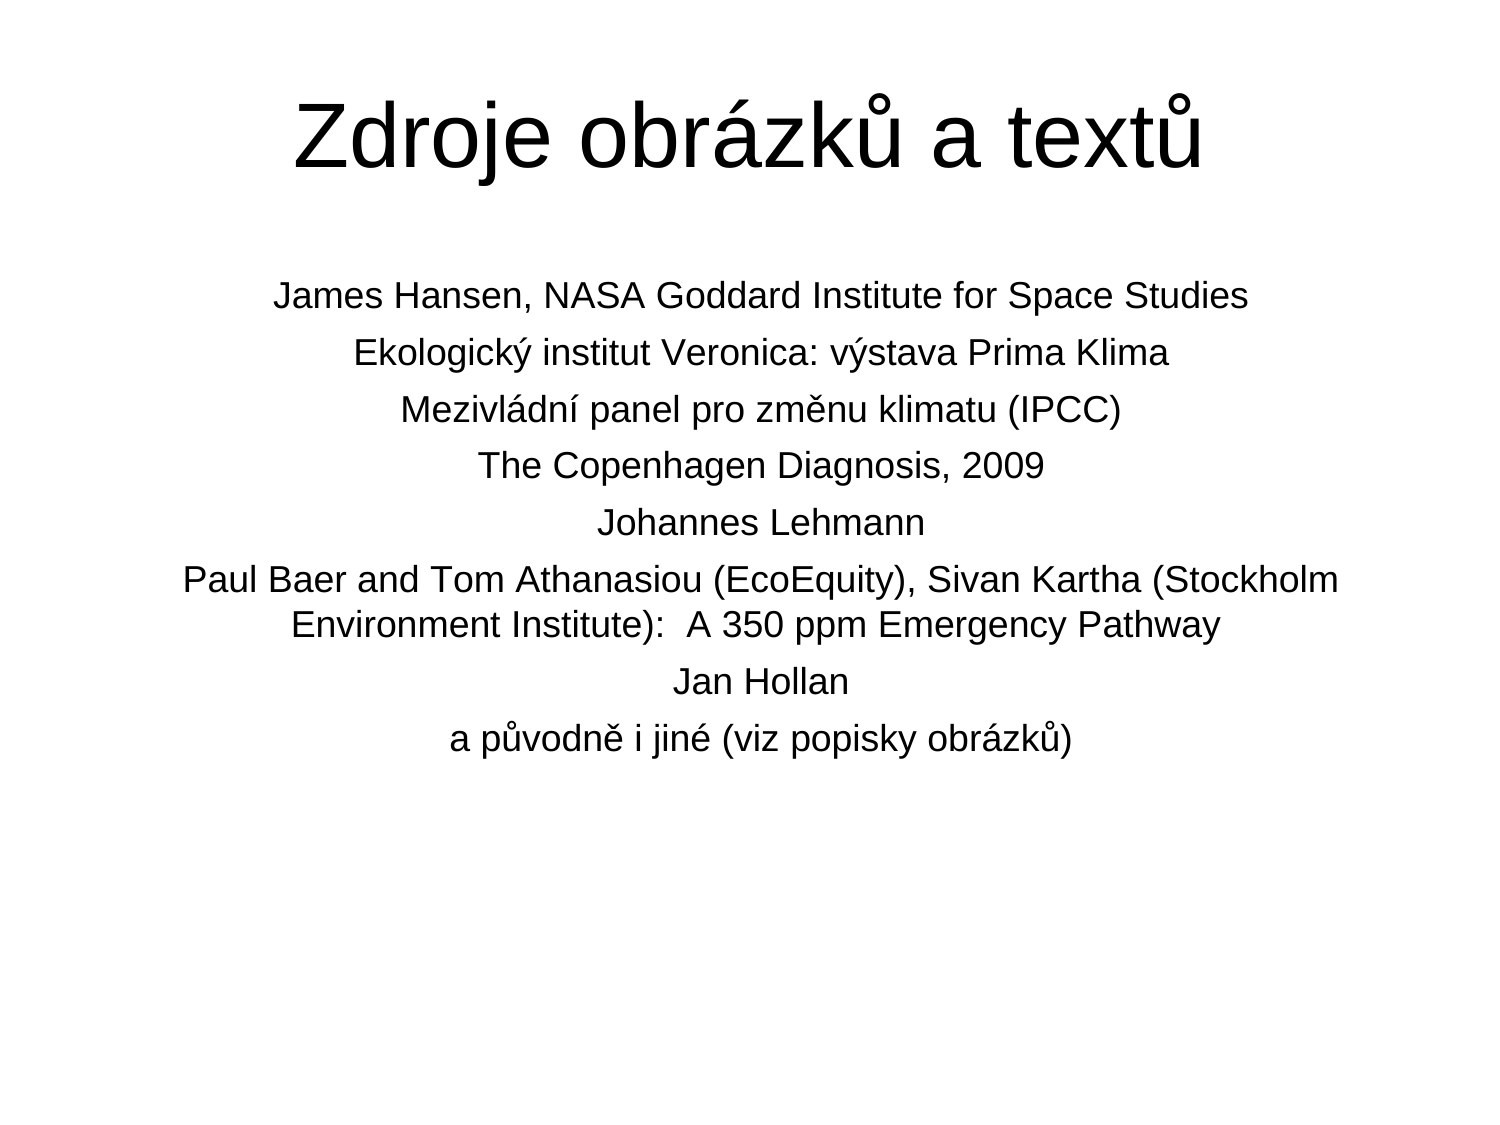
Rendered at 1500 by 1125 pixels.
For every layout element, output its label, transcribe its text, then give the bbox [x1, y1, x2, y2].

title Zdroje obrázků a textů [75, 21, 1425, 257]
text_box James Hansen, NASA Goddard Institute for Space Studies Ekologický institut Veronica: výstava Prima Klima Mezivládní panel pro změnu klimatu (IPCC) The Copenhagen Diagnosis, 2009 Johannes Lehmann Paul Baer and Tom Athanasiou (EcoEquity), Sivan Kartha (Stockholm Environment Institute): A 350 ppm Emergency Pathway Jan Hollan a původně i jiné (viz popisky obrázků) [147, 206, 1375, 767]
